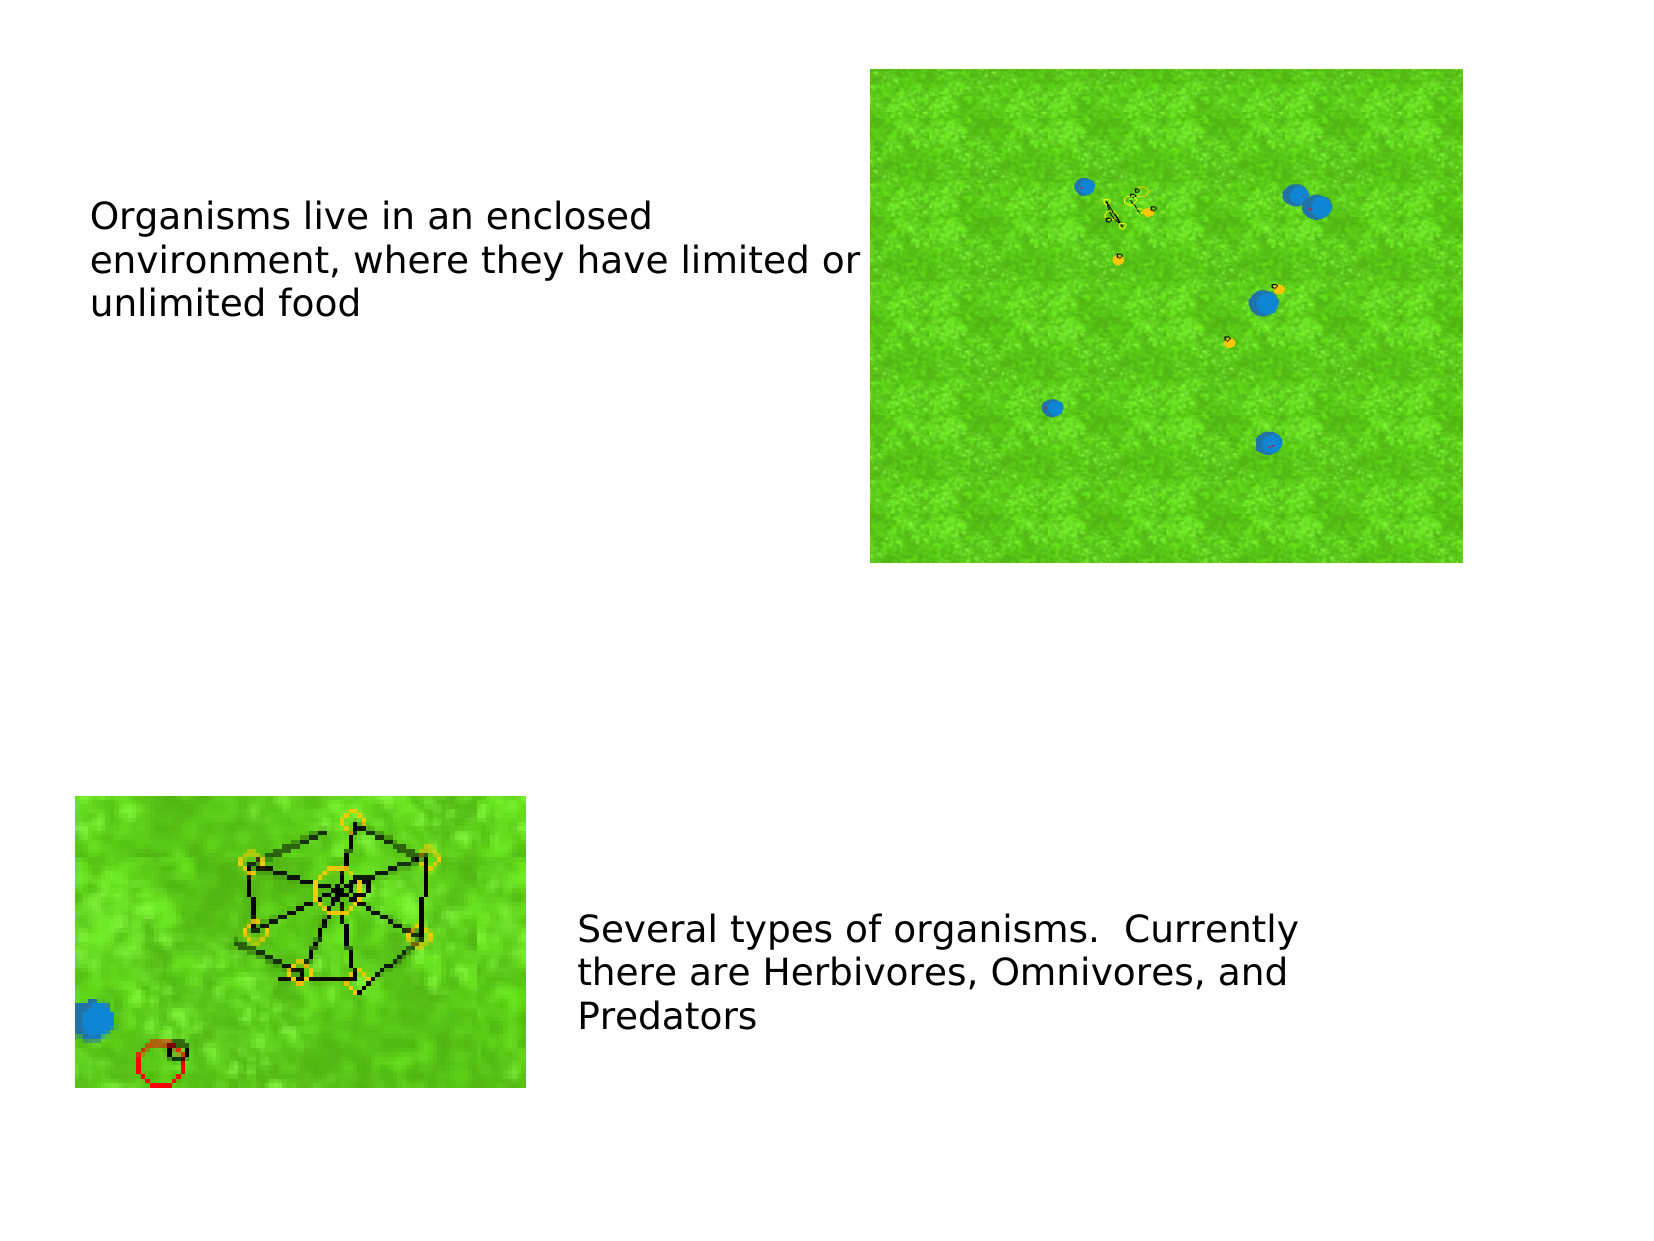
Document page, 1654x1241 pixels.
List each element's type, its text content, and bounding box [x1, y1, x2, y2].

picture [870, 69, 1463, 563]
text_box Several types of organisms. Currently there are Herbivores, Omnivores, and Predators [562, 900, 1351, 1046]
text_box Organisms live in an enclosed environment, where they have limited or unlimited food [75, 187, 870, 488]
picture [75, 796, 526, 1088]
